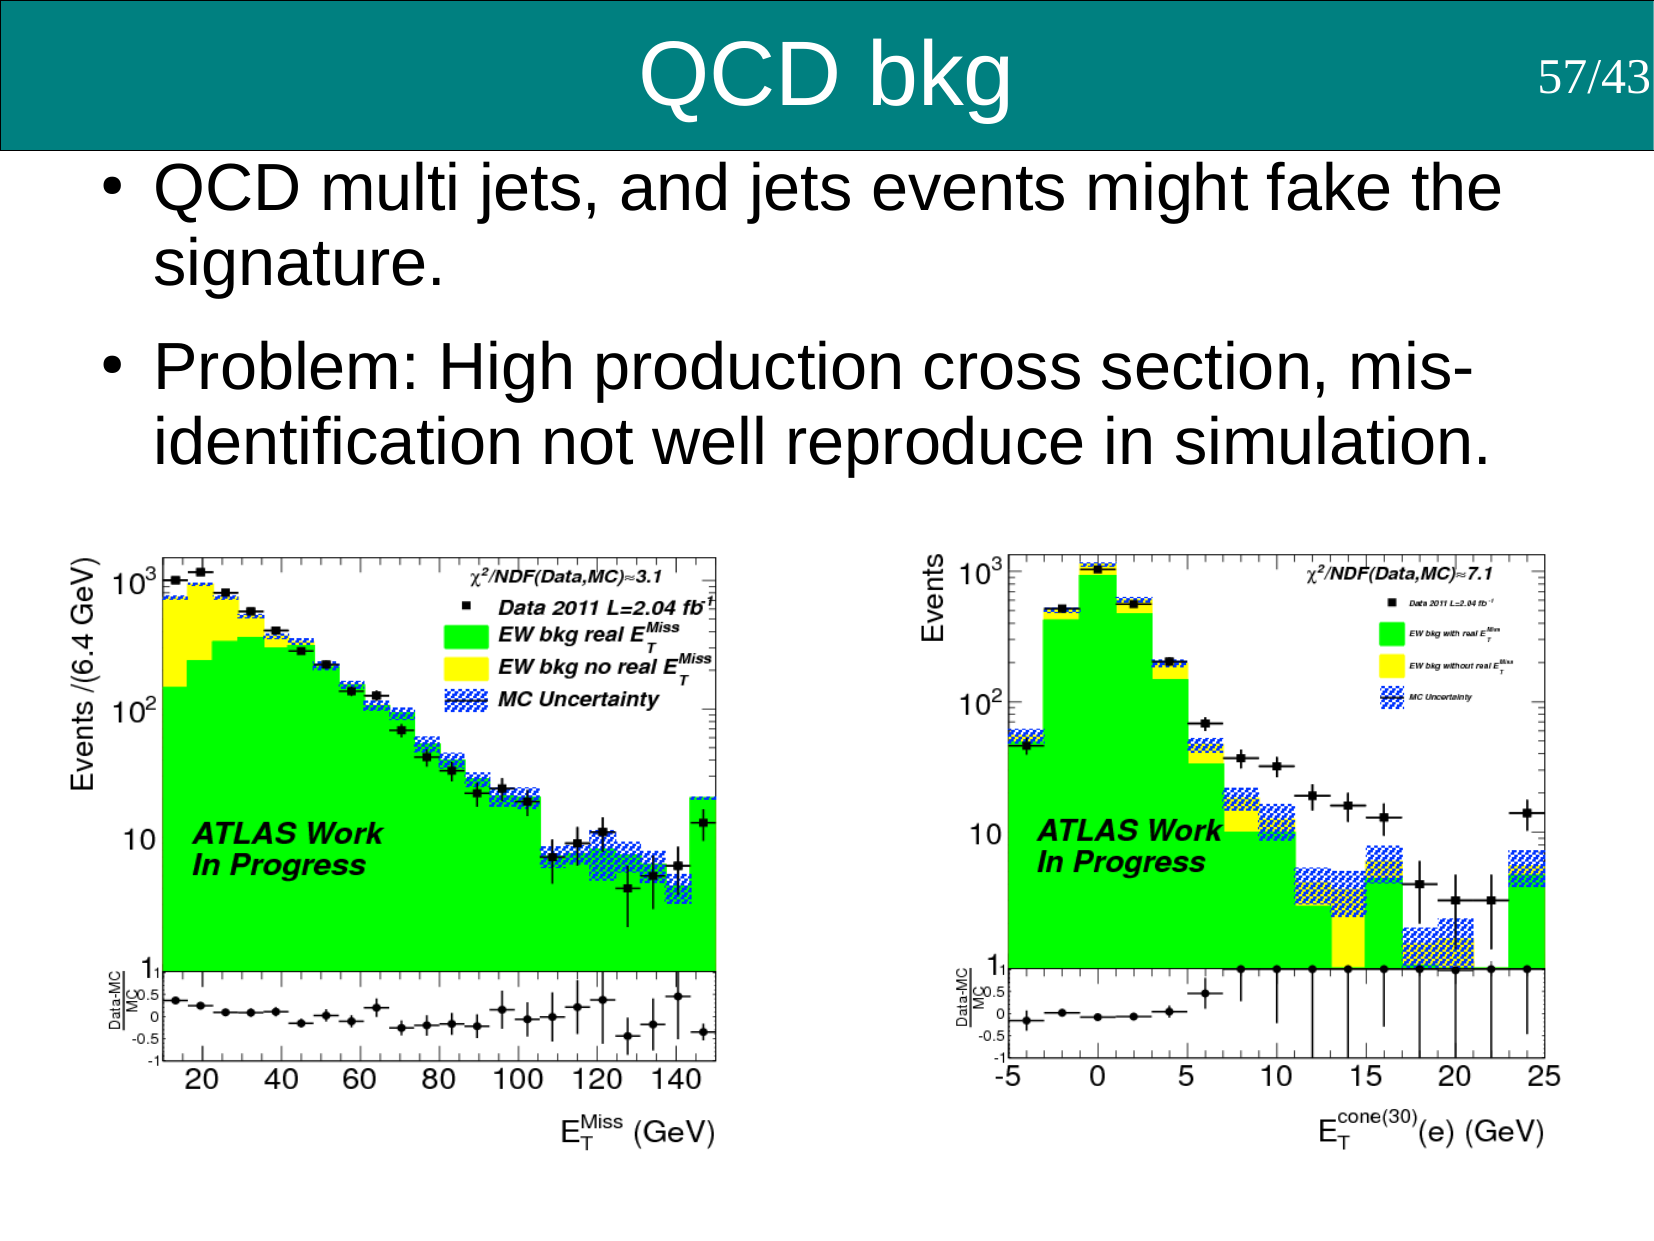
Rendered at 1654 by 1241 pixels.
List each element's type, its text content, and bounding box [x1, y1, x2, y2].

picture [51, 526, 751, 1163]
list QCD multi jets, and jets events might fake the signature. Problem: High production cross section, mis-identification not well reproduce in simulation. [82, 150, 1571, 1109]
title QCD bkg [82, 22, 1571, 126]
picture [900, 523, 1579, 1160]
